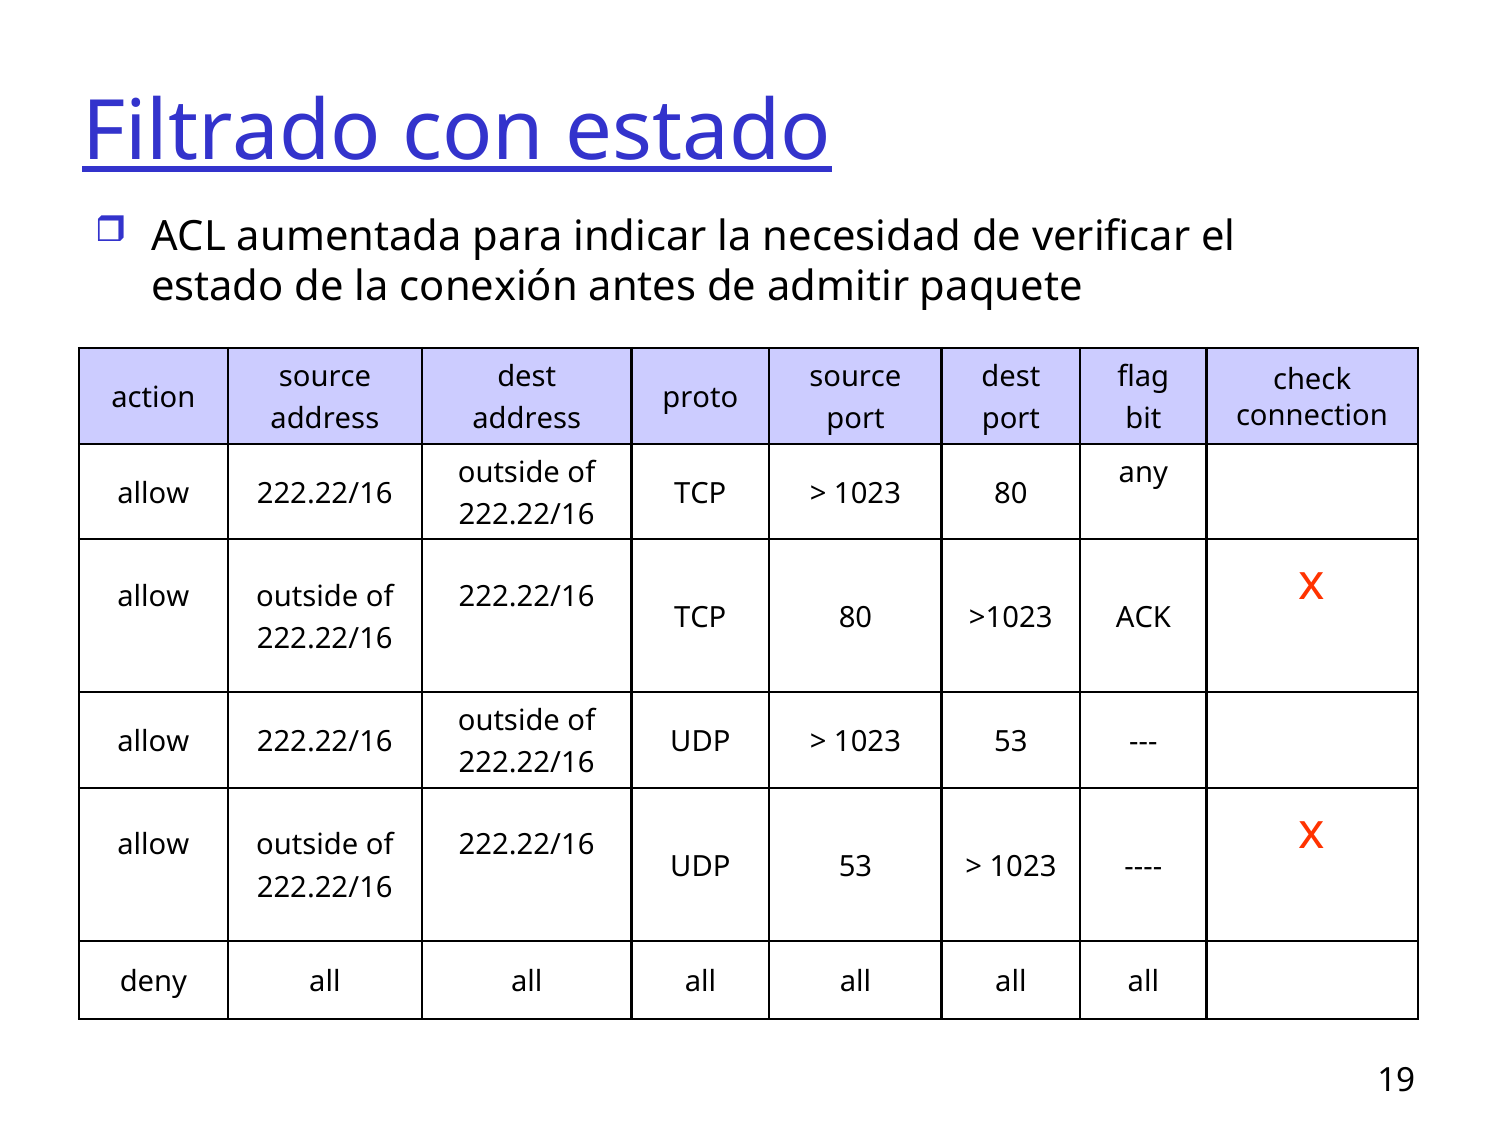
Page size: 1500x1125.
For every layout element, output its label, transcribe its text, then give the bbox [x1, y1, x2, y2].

table_cell > 1023 [770, 445, 940, 538]
table_cell 80 [770, 540, 940, 691]
table_cell x [1208, 540, 1417, 691]
table_cell outside of 222.22/16 [423, 693, 630, 787]
table_cell outside of 222.22/16 [229, 540, 421, 691]
table_cell allow [80, 540, 227, 691]
table_cell allow [80, 693, 227, 787]
table_cell all [423, 942, 630, 1018]
table_cell outside of 222.22/16 [423, 445, 630, 538]
table_header source port [770, 365, 940, 443]
table_cell UDP [633, 789, 768, 940]
table_cell --- [1081, 693, 1205, 787]
table_cell 222.22/16 [423, 540, 630, 691]
table_cell UDP [633, 693, 768, 787]
table_cell any [1081, 445, 1205, 538]
table_cell ---- [1081, 789, 1205, 940]
table_header proto [633, 365, 768, 443]
table_cell all [943, 942, 1079, 1018]
table_cell 53 [943, 693, 1079, 787]
text_box ACL aumentada para indicar la necesidad de verificar el estado de la conexión antes de admitir paquete [80, 200, 1313, 365]
table_header dest address [423, 365, 630, 443]
table_cell outside of 222.22/16 [229, 789, 421, 940]
table_cell [1208, 693, 1417, 787]
table_header source address [229, 365, 421, 443]
table_header action [80, 365, 227, 443]
table_cell allow [80, 445, 227, 538]
table_header dest port [943, 365, 1079, 443]
table_cell [1208, 445, 1417, 538]
table_cell allow [80, 789, 227, 940]
table_cell deny [80, 942, 227, 1018]
table_cell TCP [633, 540, 768, 691]
table_header flag bit [1081, 365, 1205, 443]
table_cell 80 [943, 445, 1079, 538]
table_cell x [1208, 789, 1417, 940]
table_cell all [229, 942, 421, 1018]
table_cell TCP [633, 445, 768, 538]
table_cell 53 [770, 789, 940, 940]
table_cell all [1081, 942, 1205, 1018]
table_cell all [633, 942, 768, 1018]
table_cell all [770, 942, 940, 1018]
table_cell >1023 [943, 540, 1079, 691]
table_cell 222.22/16 [229, 445, 421, 538]
table_cell [1208, 942, 1417, 1018]
table_cell 222.22/16 [229, 693, 421, 787]
table_cell 222.22/16 [423, 789, 630, 940]
table_cell > 1023 [943, 789, 1079, 940]
title Filtrado con estado [67, 32, 1343, 221]
table_cell ACK [1081, 540, 1205, 691]
table_header check connection [1208, 349, 1417, 443]
table_cell > 1023 [770, 693, 940, 787]
